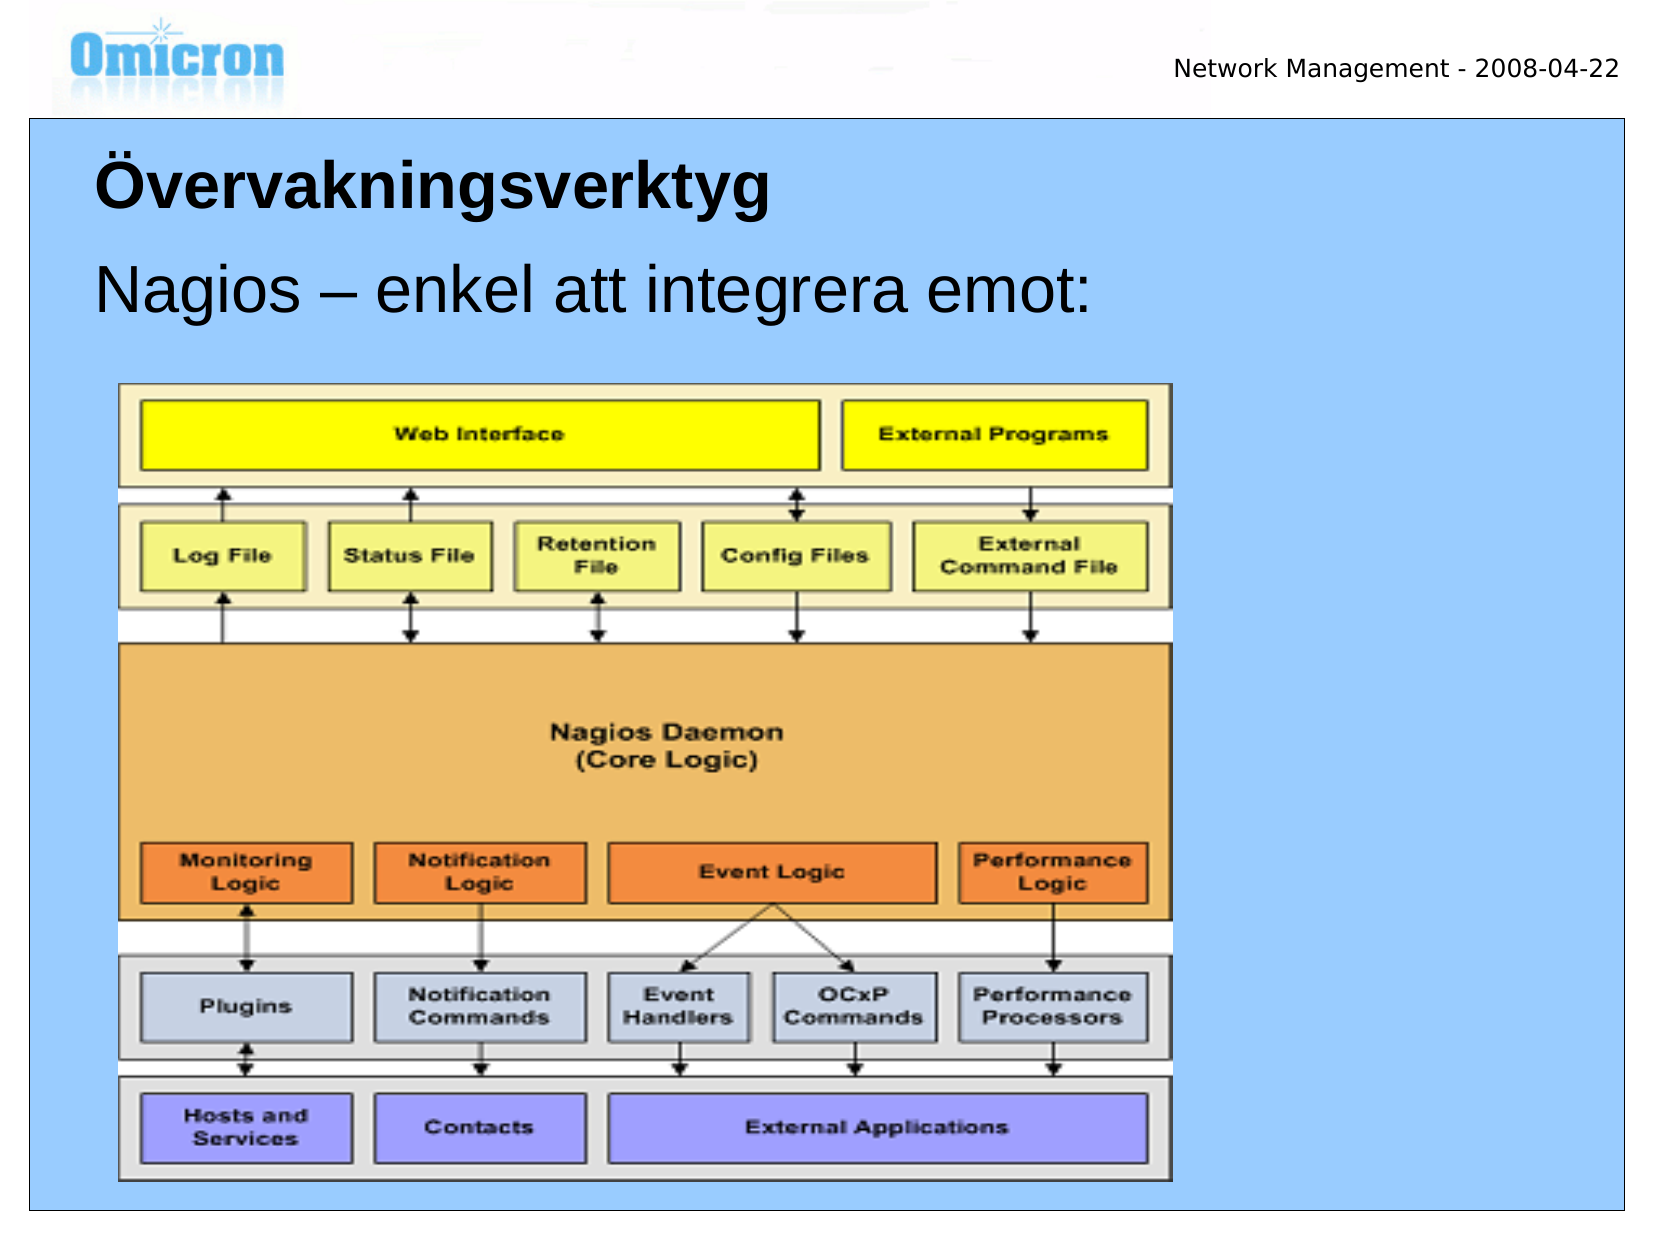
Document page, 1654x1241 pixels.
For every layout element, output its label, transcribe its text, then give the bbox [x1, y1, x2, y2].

text_box [29, 118, 1625, 1211]
picture [29, 0, 1211, 118]
picture [118, 383, 1173, 1182]
list Övervakningsverktyg Nagios – enkel att integrera emot: [76, 147, 1565, 1109]
text_box Network Management - 2008-04-22 [1158, 46, 1636, 91]
